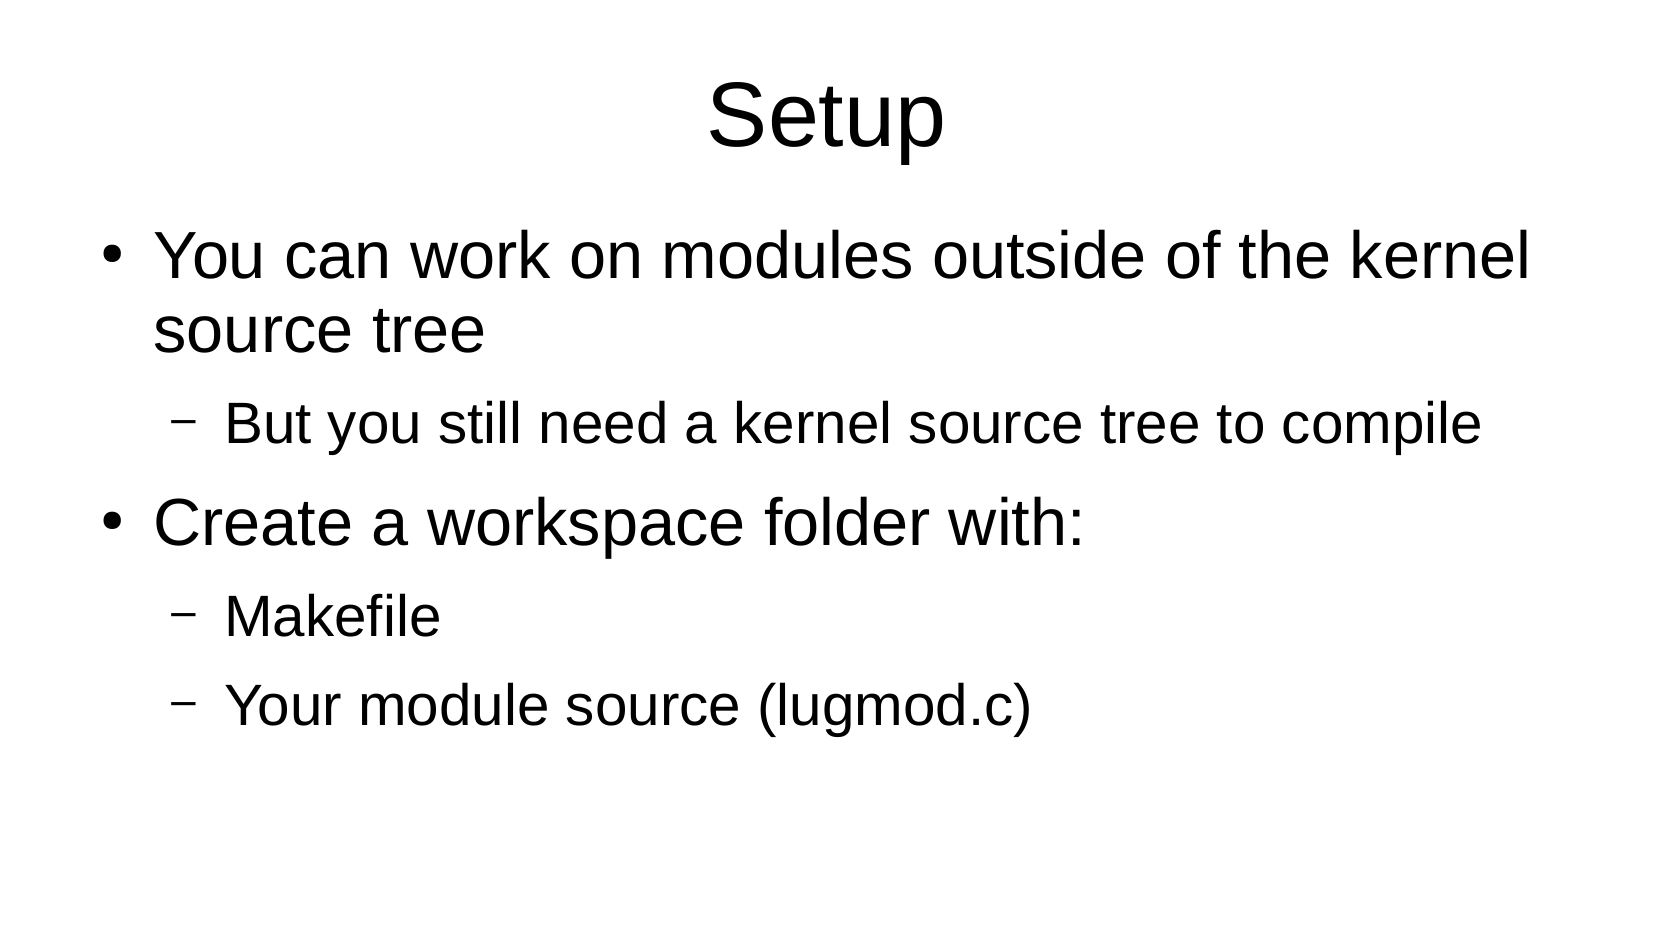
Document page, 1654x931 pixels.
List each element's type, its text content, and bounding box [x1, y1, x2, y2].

title Setup [82, 37, 1571, 193]
list You can work on modules outside of the kernel source tree But you still need a kernel source tree to compile Create a workspace folder with: Makefile Your module source (lugmod.c) [82, 217, 1571, 758]
